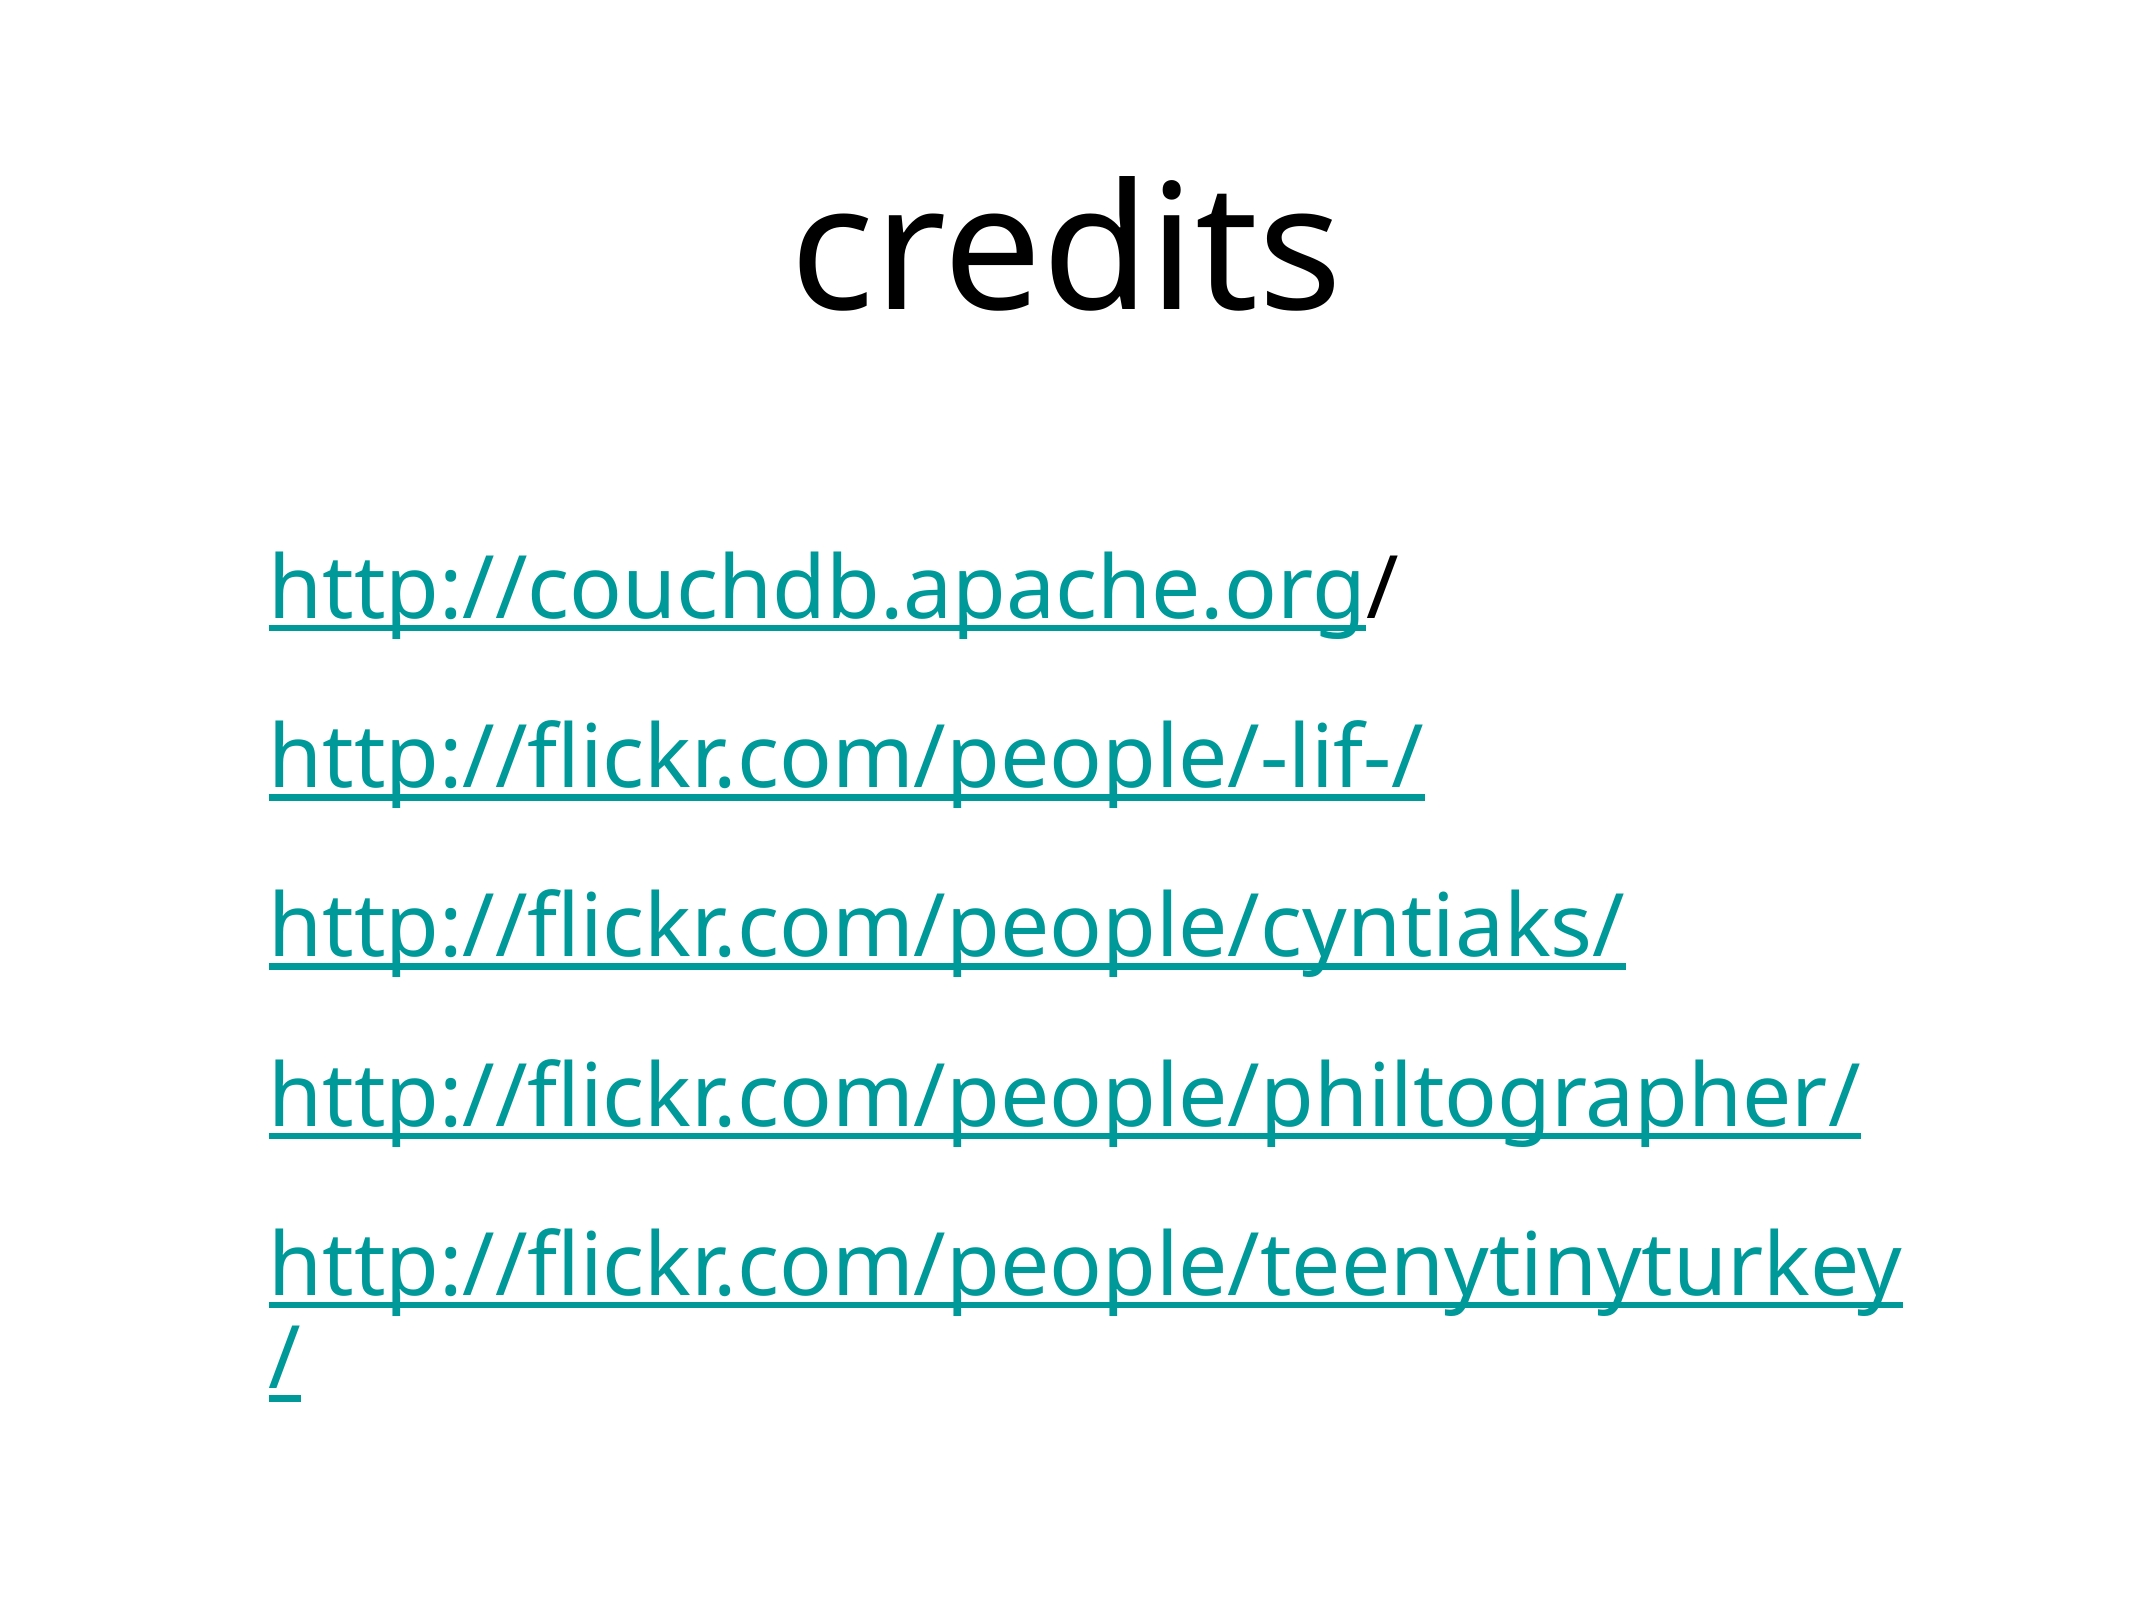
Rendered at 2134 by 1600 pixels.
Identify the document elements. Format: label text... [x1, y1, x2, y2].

list http://couchdb.apache.org/ http://flickr.com/people/-lif-/ http://flickr.com/people/cyntiaks/ http://flickr.com/people/philtographer/ http://flickr.com/people/teenytinyturkey/ [208, 454, 1925, 1392]
title credits [208, 41, 1925, 442]
